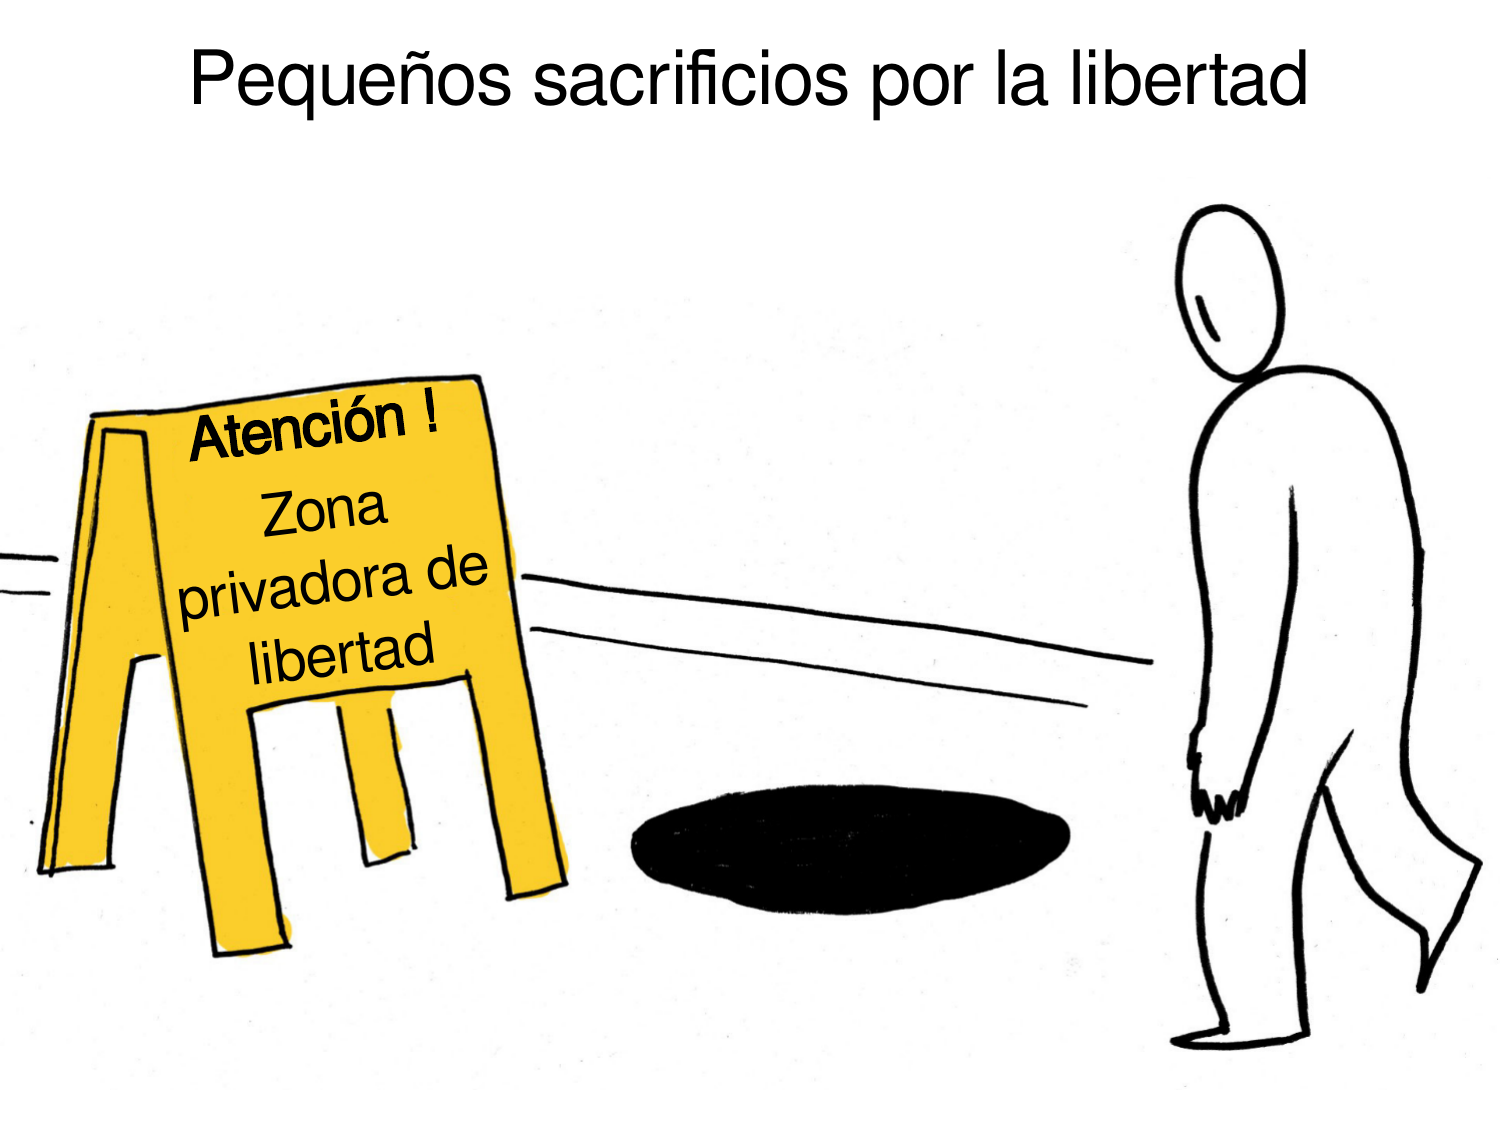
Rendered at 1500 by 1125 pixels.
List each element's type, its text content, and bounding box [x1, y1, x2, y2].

text_box Atención ! Zona privadora de libertad [130, 367, 527, 719]
text_box Pequeños sacrificios por la libertad [17, 28, 1483, 201]
picture [0, 177, 1500, 1090]
